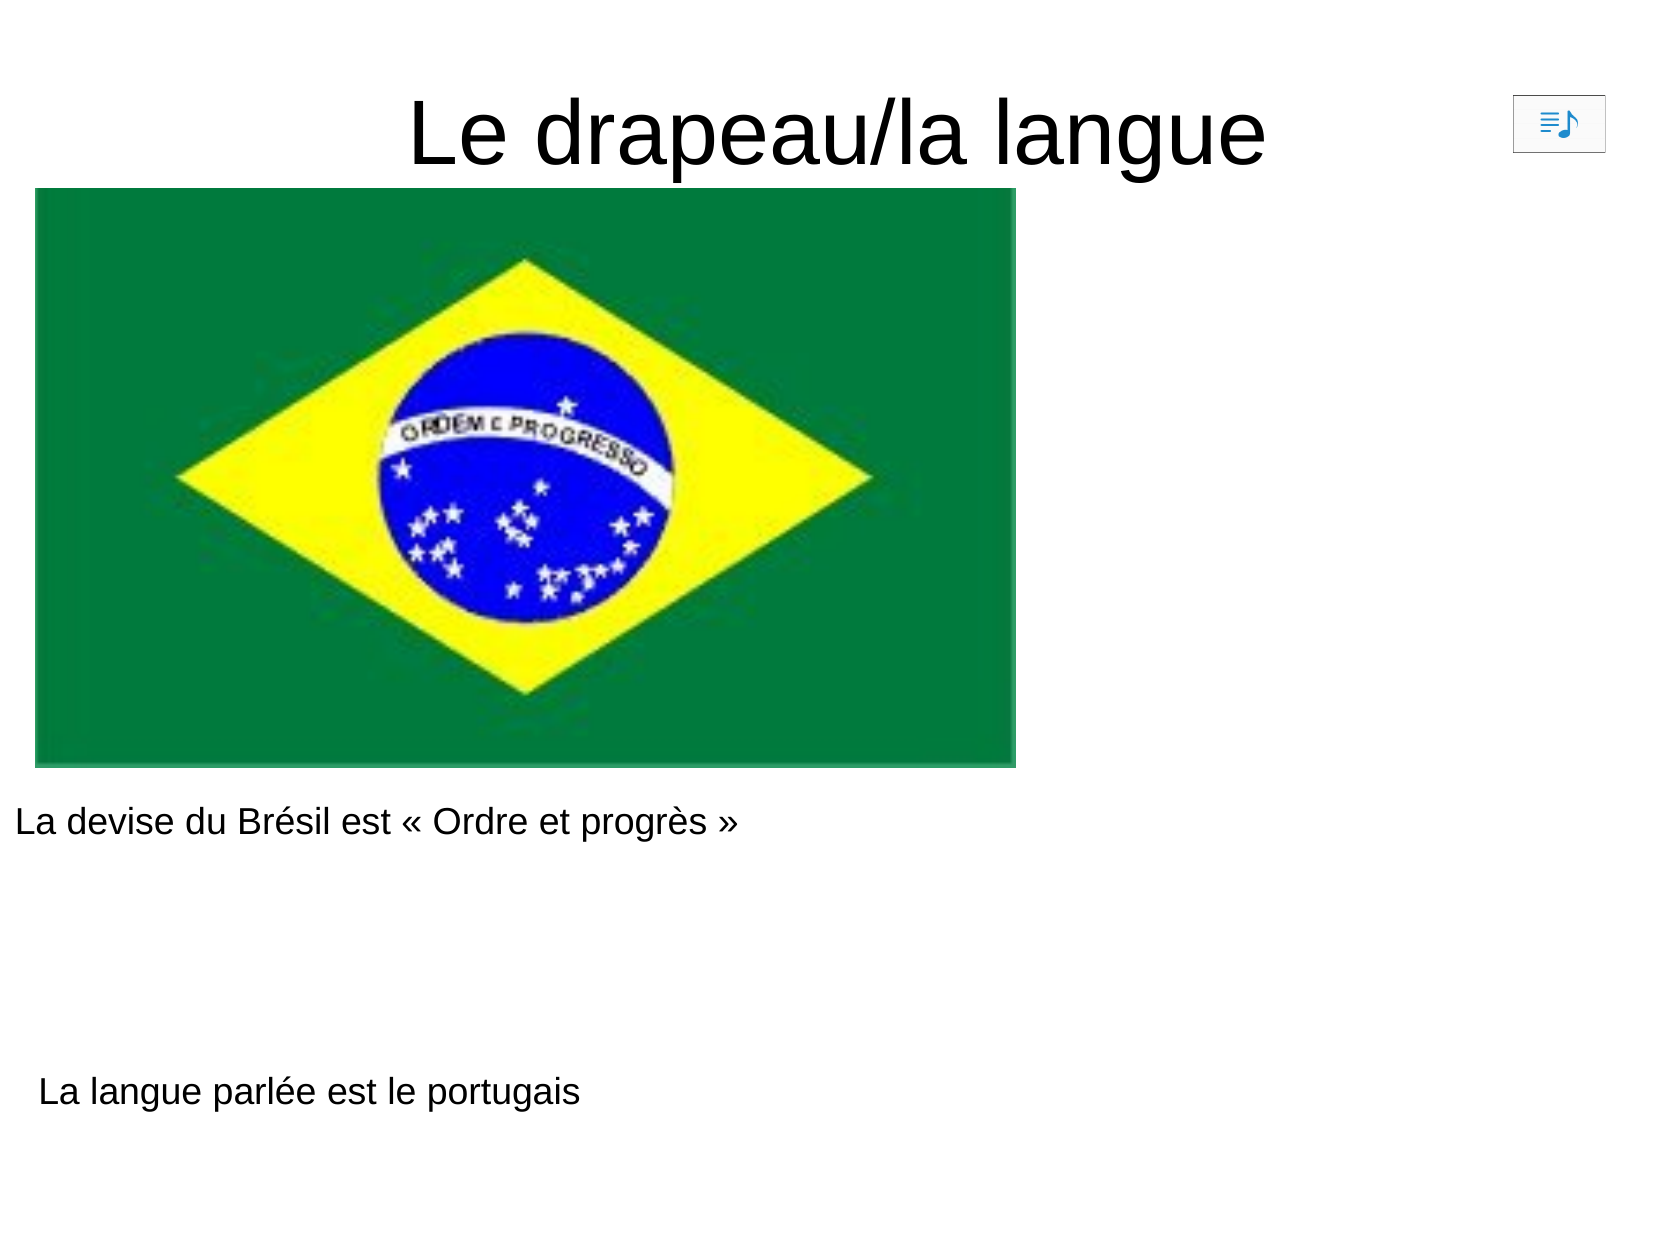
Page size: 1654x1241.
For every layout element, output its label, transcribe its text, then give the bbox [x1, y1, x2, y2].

title Le drapeau/la langue [94, 29, 1583, 237]
picture [35, 188, 1016, 768]
text_box La devise du Brésil est « Ordre et progrès » [0, 793, 1087, 851]
text_box La langue parlée est le portugais [23, 1062, 1087, 1120]
text_box [1511, 94, 1607, 154]
